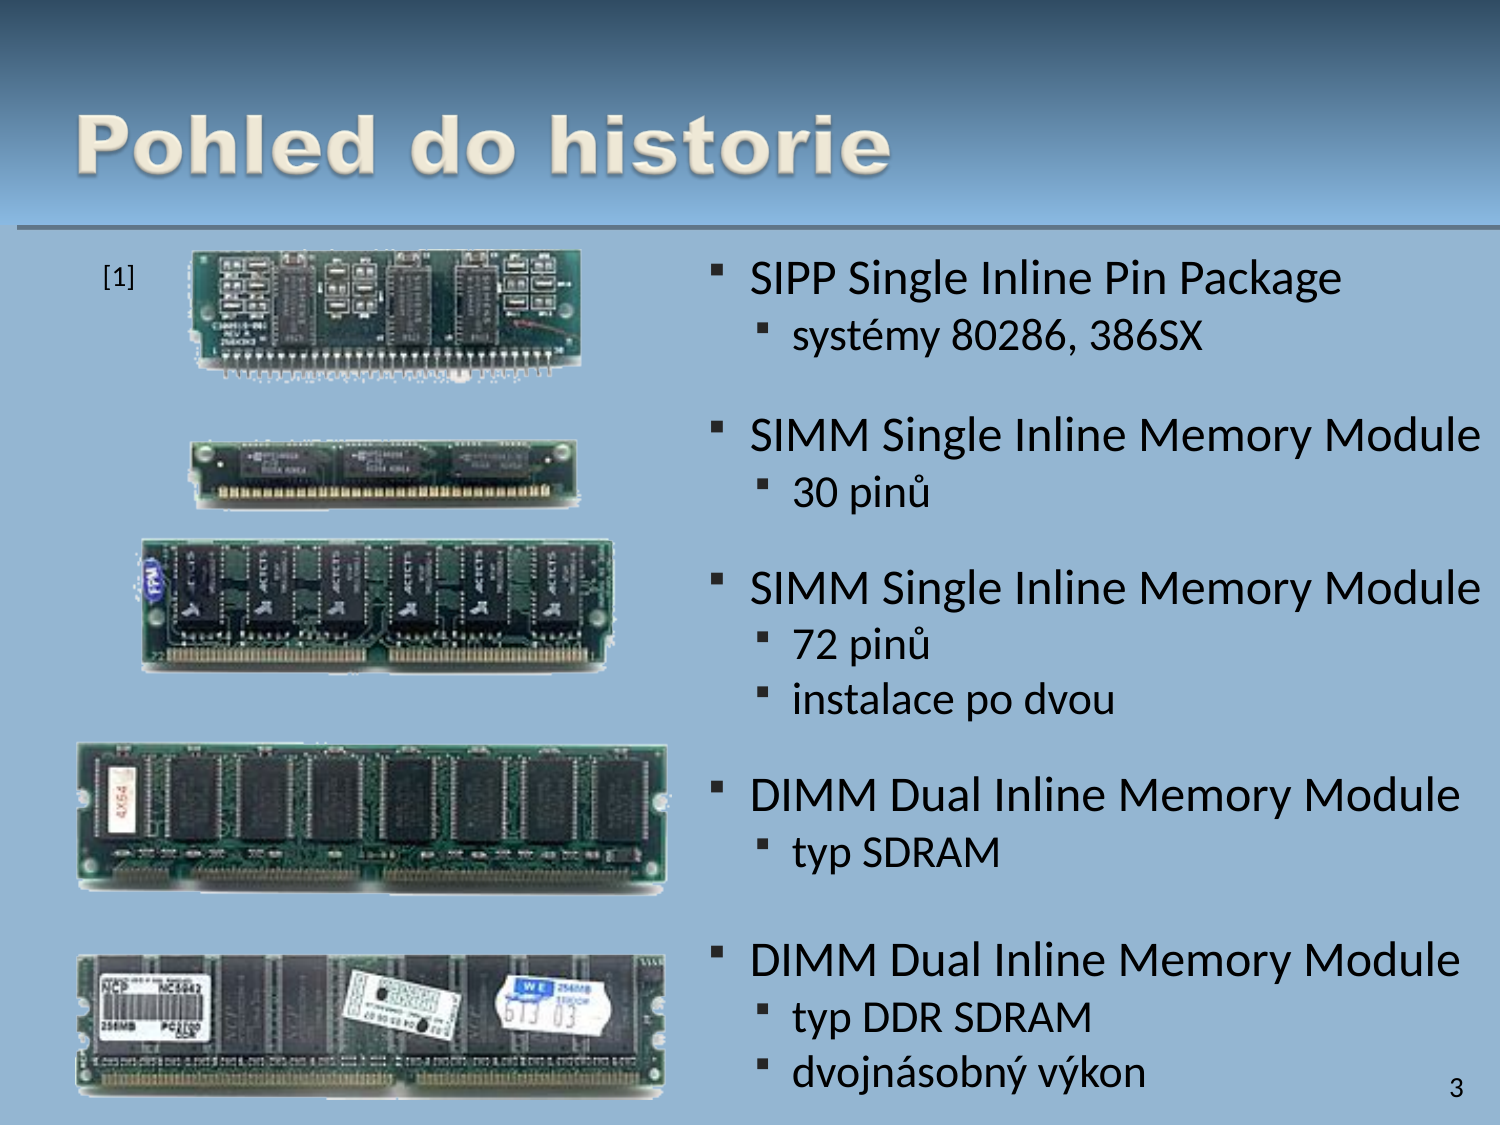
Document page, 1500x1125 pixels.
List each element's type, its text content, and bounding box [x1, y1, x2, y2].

text_box [75, 249, 672, 1101]
text_box <číslo> [1418, 1051, 1479, 1112]
list SIPP Single Inline Pin Package systémy 80286, 386SX SIMM Single Inline Memory Module 30 pinů SIMM Single Inline Memory Module 72 pinů instalace po dvou DIMM Dual Inline Memory Module typ SDRAM DIMM Dual Inline Memory Module typ DDR SDRAM dvojnásobný výkon [675, 237, 1500, 1125]
text_box [16, 58, 1410, 235]
text_box [1] [87, 249, 151, 301]
